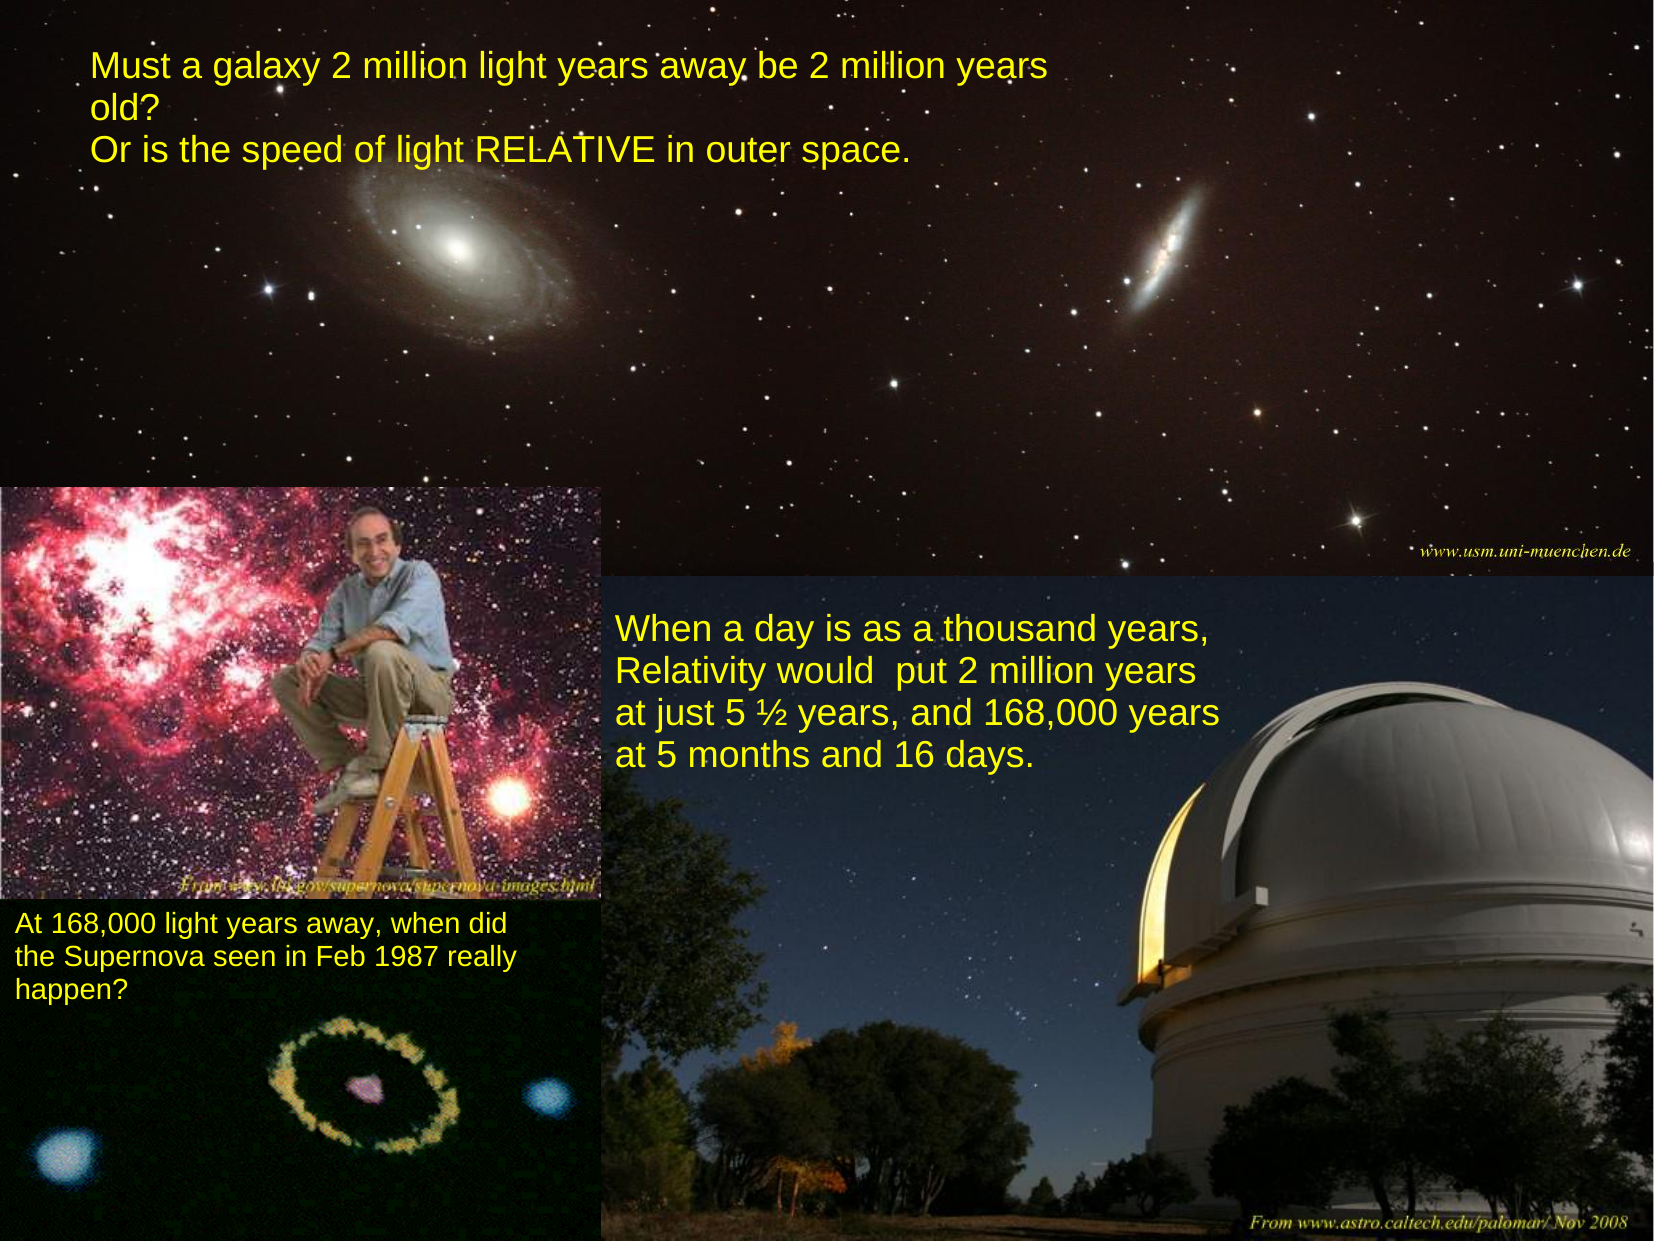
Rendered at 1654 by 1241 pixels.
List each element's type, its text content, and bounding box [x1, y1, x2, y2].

text_box Must a galaxy 2 million light years away be 2 million years old? Or is the speed of light RELATIVE in outer space. [75, 37, 1142, 151]
picture [0, 0, 1654, 1241]
text_box When a day is as a thousand years, Relativity would put 2 million years at just 5 ½ years, and 168,000 years at 5 months and 16 days. [600, 600, 1238, 784]
text_box At 168,000 light years away, when did the Supernova seen in Feb 1987 really happen? [0, 900, 563, 1014]
